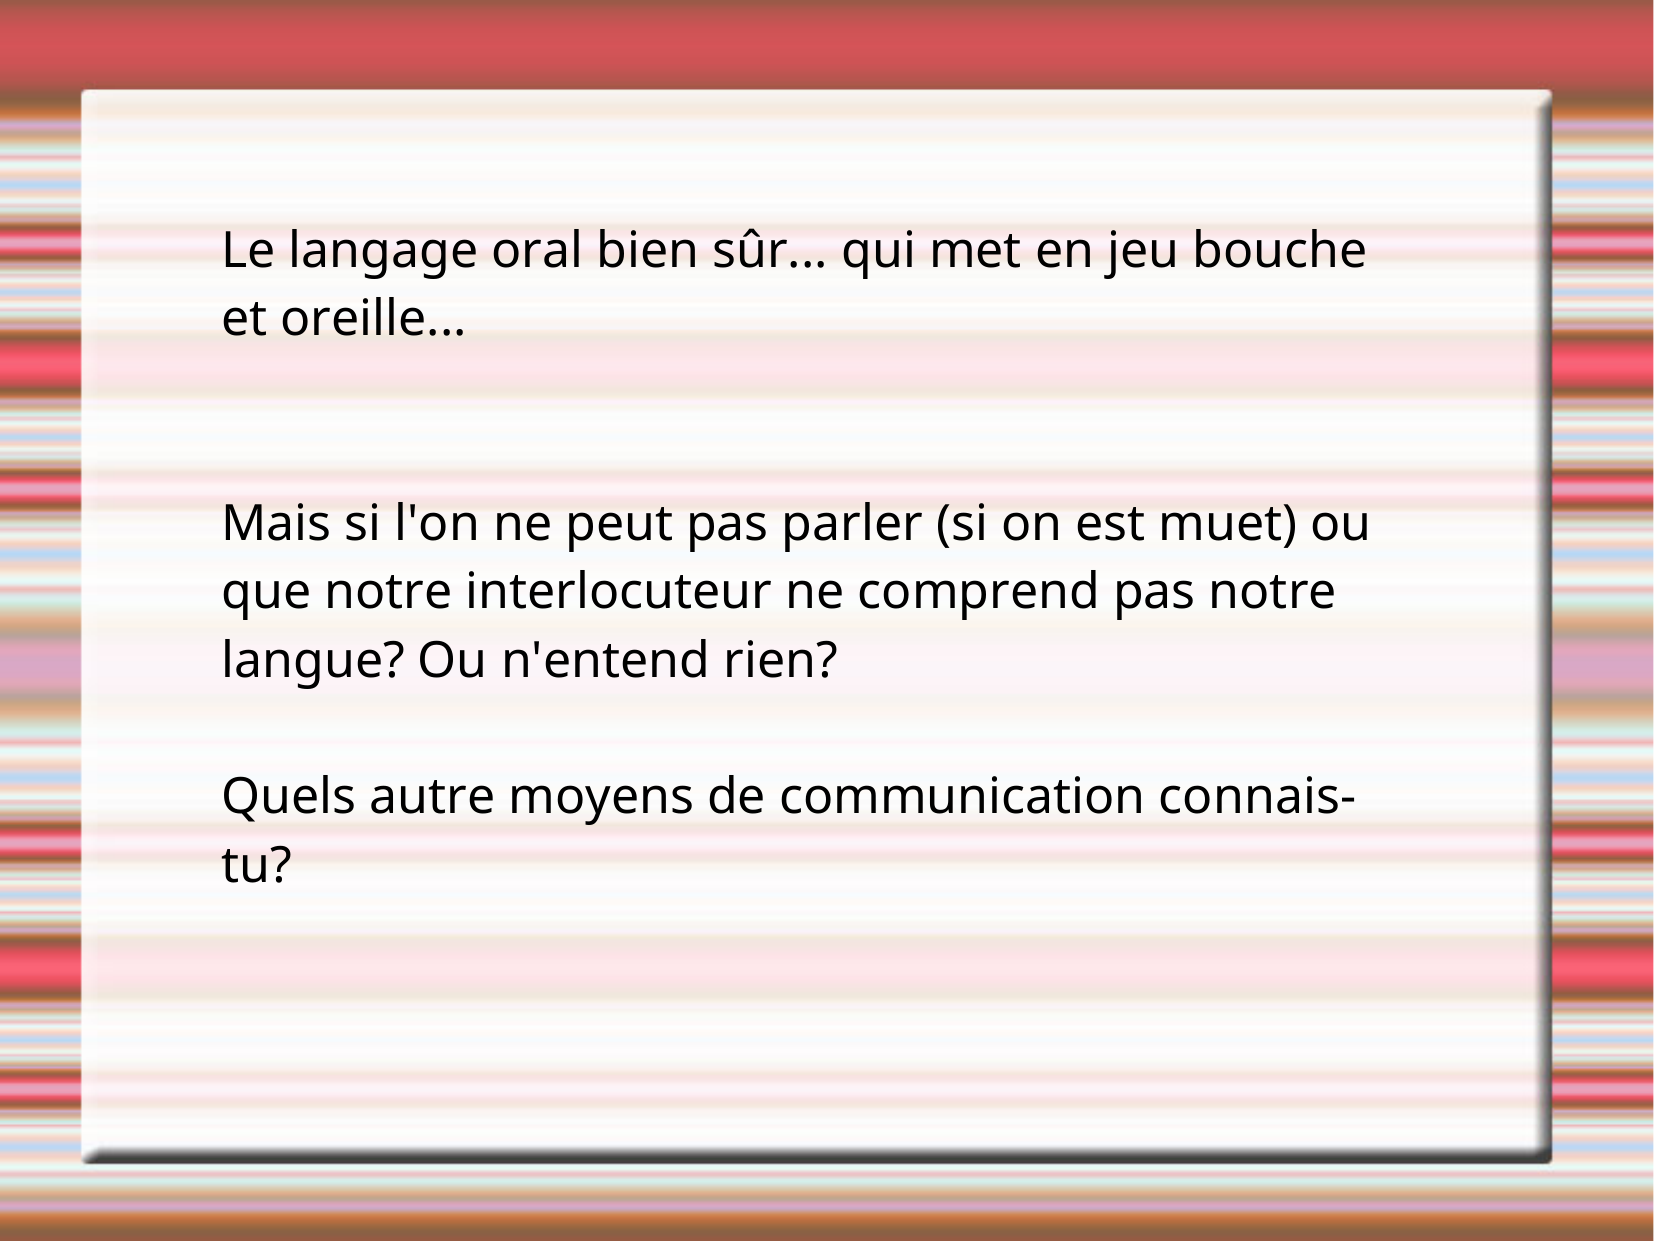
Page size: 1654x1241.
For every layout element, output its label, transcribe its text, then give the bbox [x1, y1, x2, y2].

picture [0, 0, 1654, 1241]
text_box Le langage oral bien sûr... qui met en jeu bouche et oreille... Mais si l'on ne peut pas parler (si on est muet) ou que notre interlocuteur ne comprend pas notre langue? Ou n'entend rien? Quels autre moyens de communication connais-tu? [206, 206, 1418, 1093]
